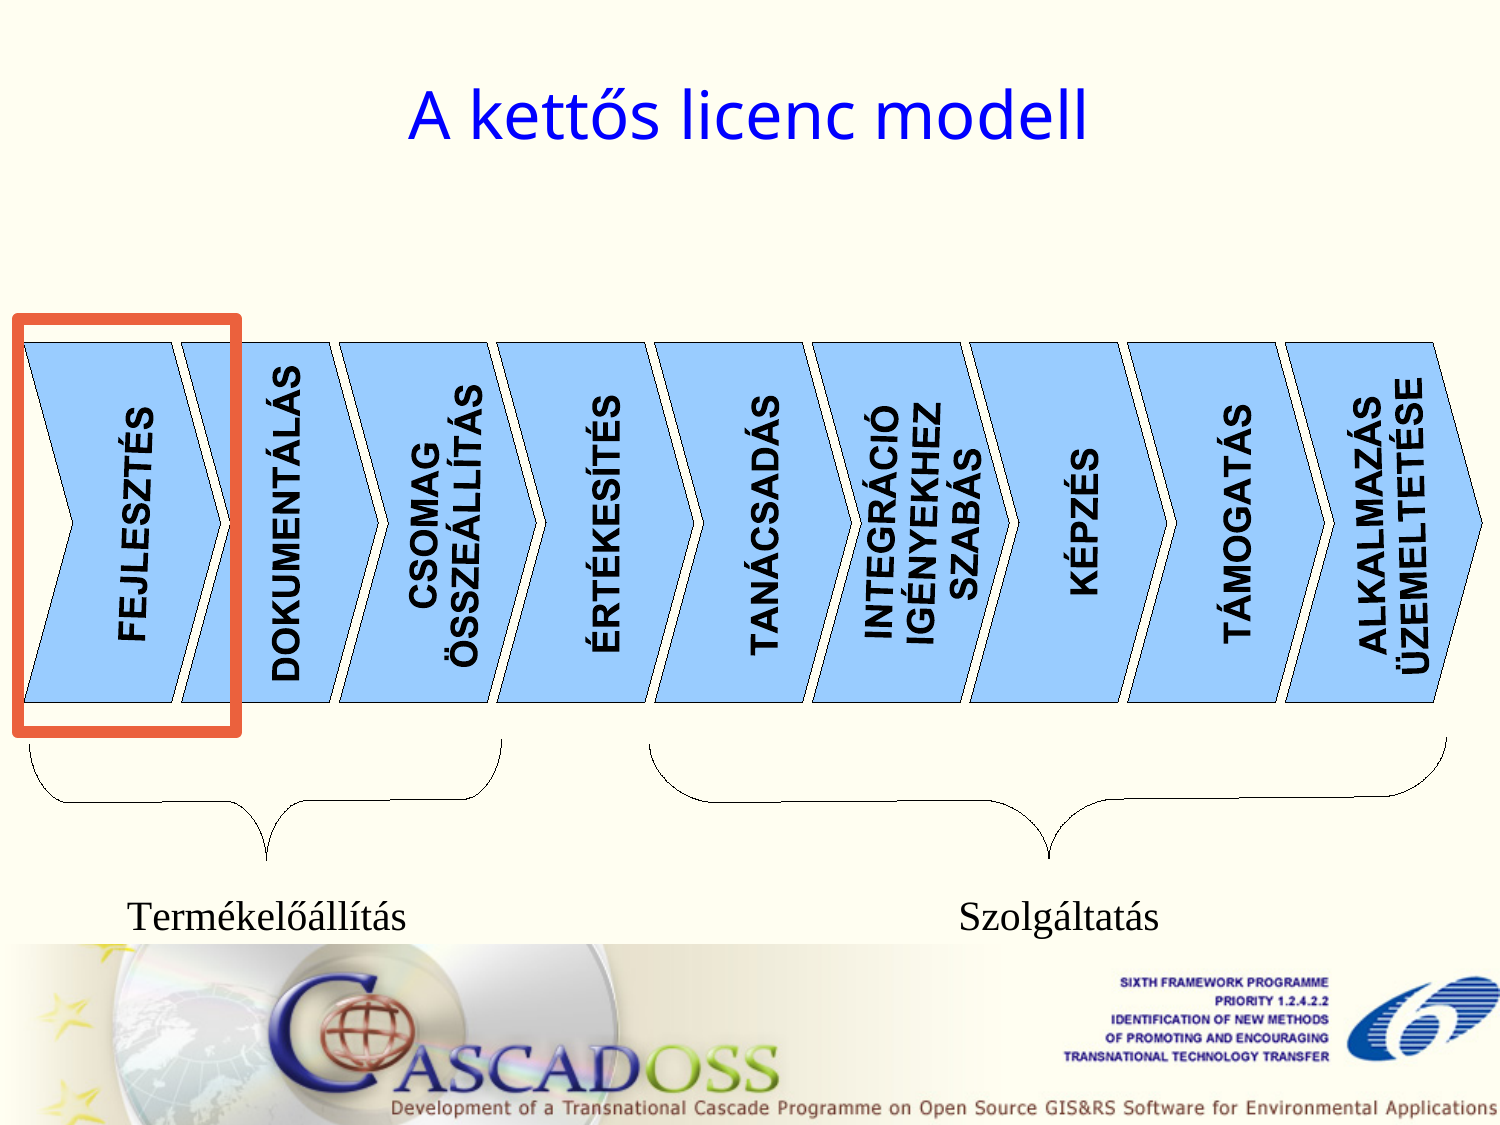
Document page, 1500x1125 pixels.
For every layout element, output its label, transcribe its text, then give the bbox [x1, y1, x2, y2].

text_box [1285, 342, 1483, 703]
text_box [181, 524, 230, 703]
text_box [242, 342, 379, 703]
title A kettős licenc modell [74, 13, 1425, 216]
text_box Termékelőállítás [112, 885, 422, 948]
text_box [1127, 342, 1325, 703]
text_box Szolgáltatás [943, 885, 1175, 948]
text_box [812, 342, 1010, 703]
text_box [181, 342, 230, 521]
text_box [339, 342, 537, 703]
picture [0, 944, 1500, 1125]
text_box [24, 342, 221, 703]
text_box [969, 342, 1167, 703]
text_box [496, 342, 694, 703]
text_box [654, 342, 852, 703]
